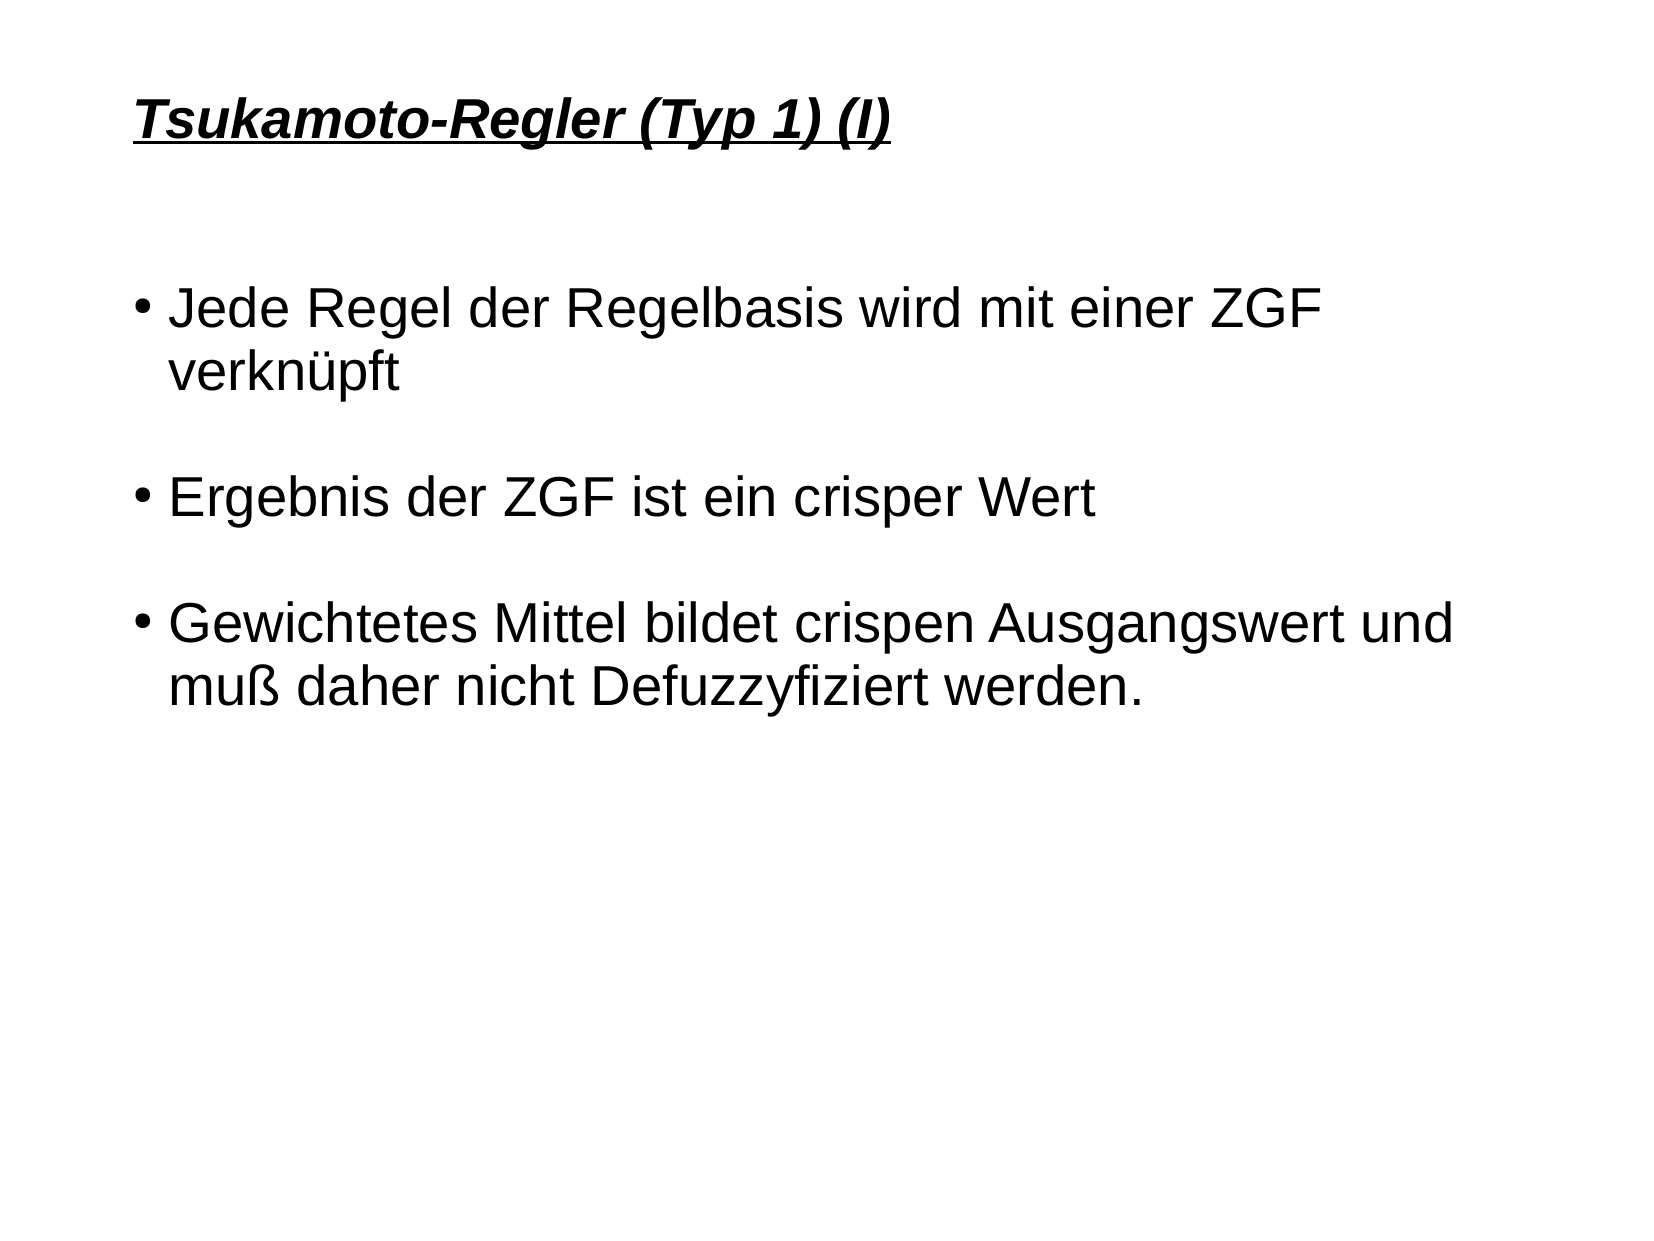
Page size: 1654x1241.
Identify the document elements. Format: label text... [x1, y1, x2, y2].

text_box Tsukamoto-Regler (Typ 1) (I) Jede Regel der Regelbasis wird mit einer ZGF verknüpft Ergebnis der ZGF ist ein crisper Wert Gewichtetes Mittel bildet crispen Ausgangswert und muß daher nicht Defuzzyfiziert werden. [118, 79, 1565, 827]
